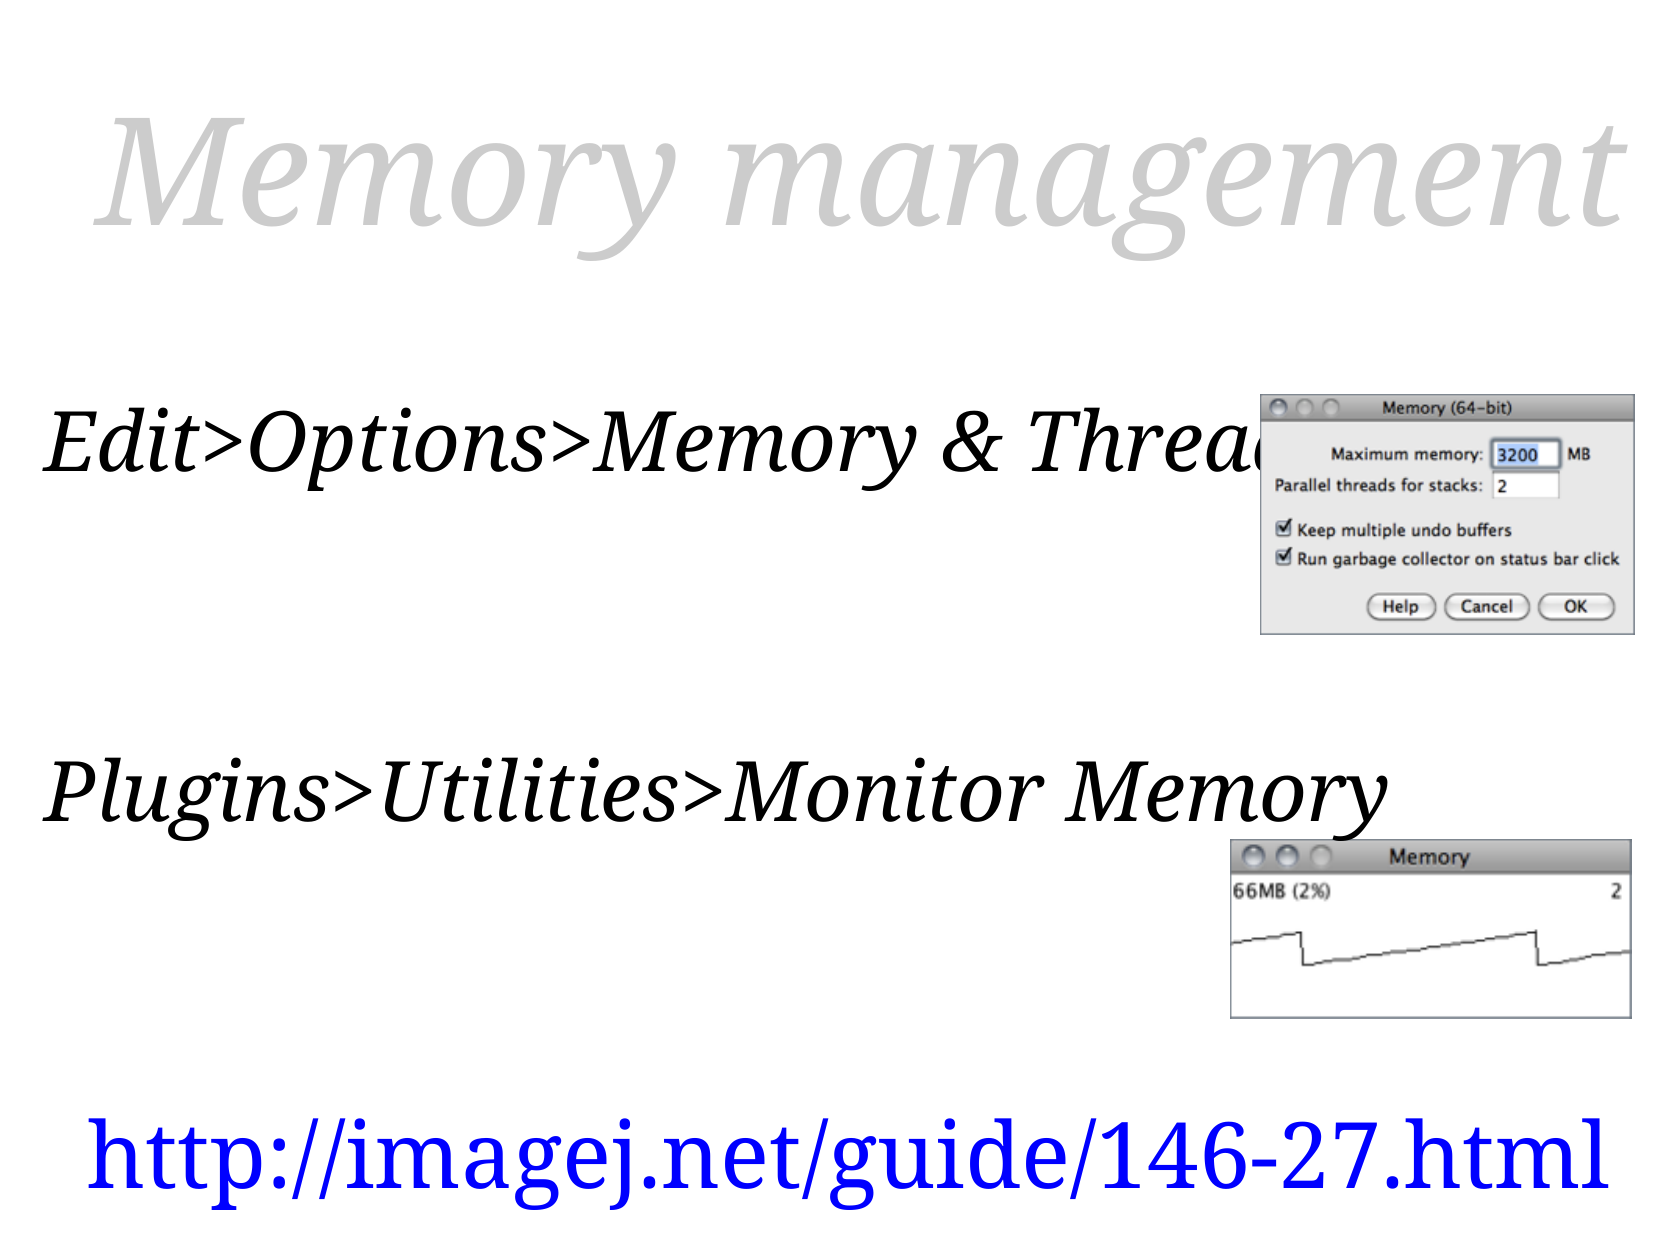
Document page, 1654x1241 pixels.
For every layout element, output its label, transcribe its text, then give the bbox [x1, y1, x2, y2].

text_box Memory management [81, 57, 1654, 239]
picture [1260, 394, 1635, 635]
text_box Plugins>Utilities>Monitor Memory [30, 724, 1603, 833]
text_box Edit>Options>Memory & Threads [30, 375, 1603, 483]
text_box http://imagej.net/guide/146-27.html [51, 1083, 1627, 1200]
picture [1230, 839, 1632, 1019]
